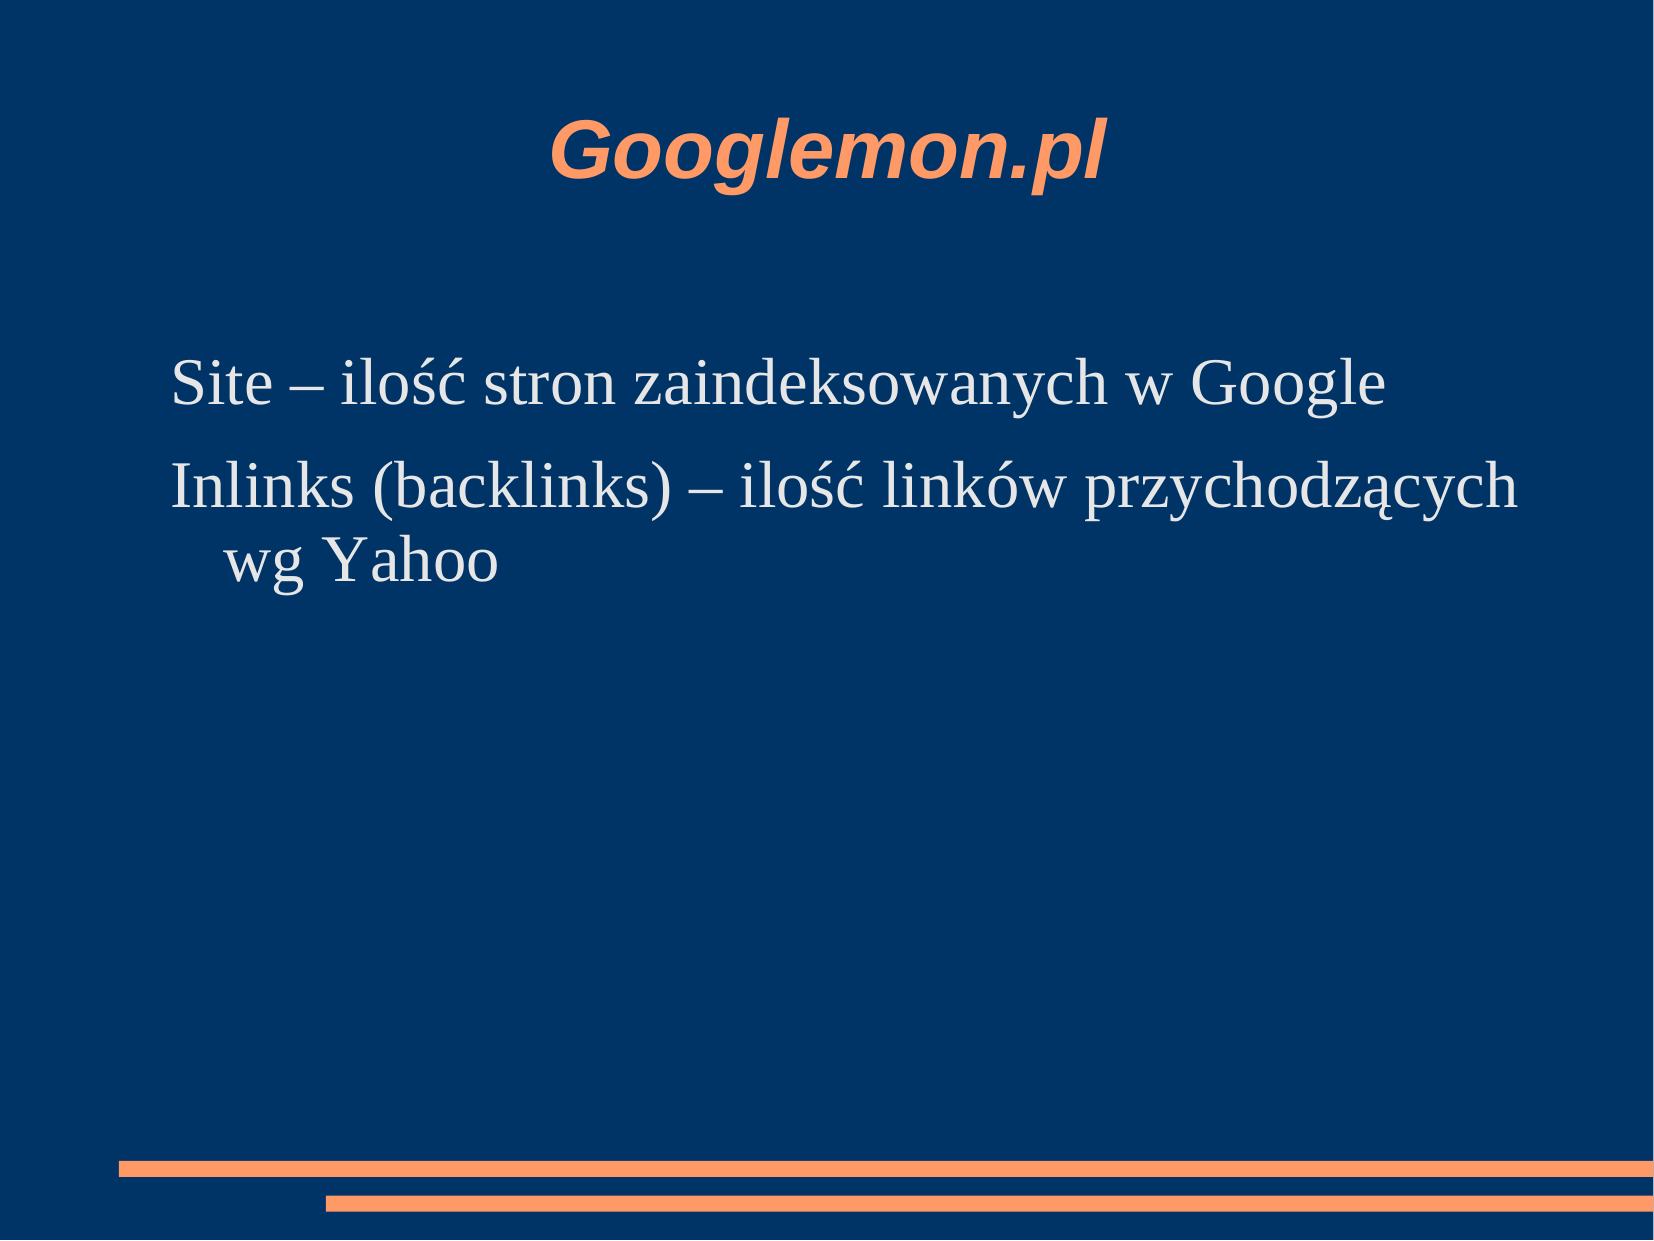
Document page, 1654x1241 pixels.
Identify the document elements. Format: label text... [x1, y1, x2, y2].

list Site – ilość stron zaindeksowanych w Google Inlinks (backlinks) – ilość linków przychodzących wg Yahoo [152, 344, 1534, 1127]
title Googlemon.pl [121, 46, 1534, 254]
